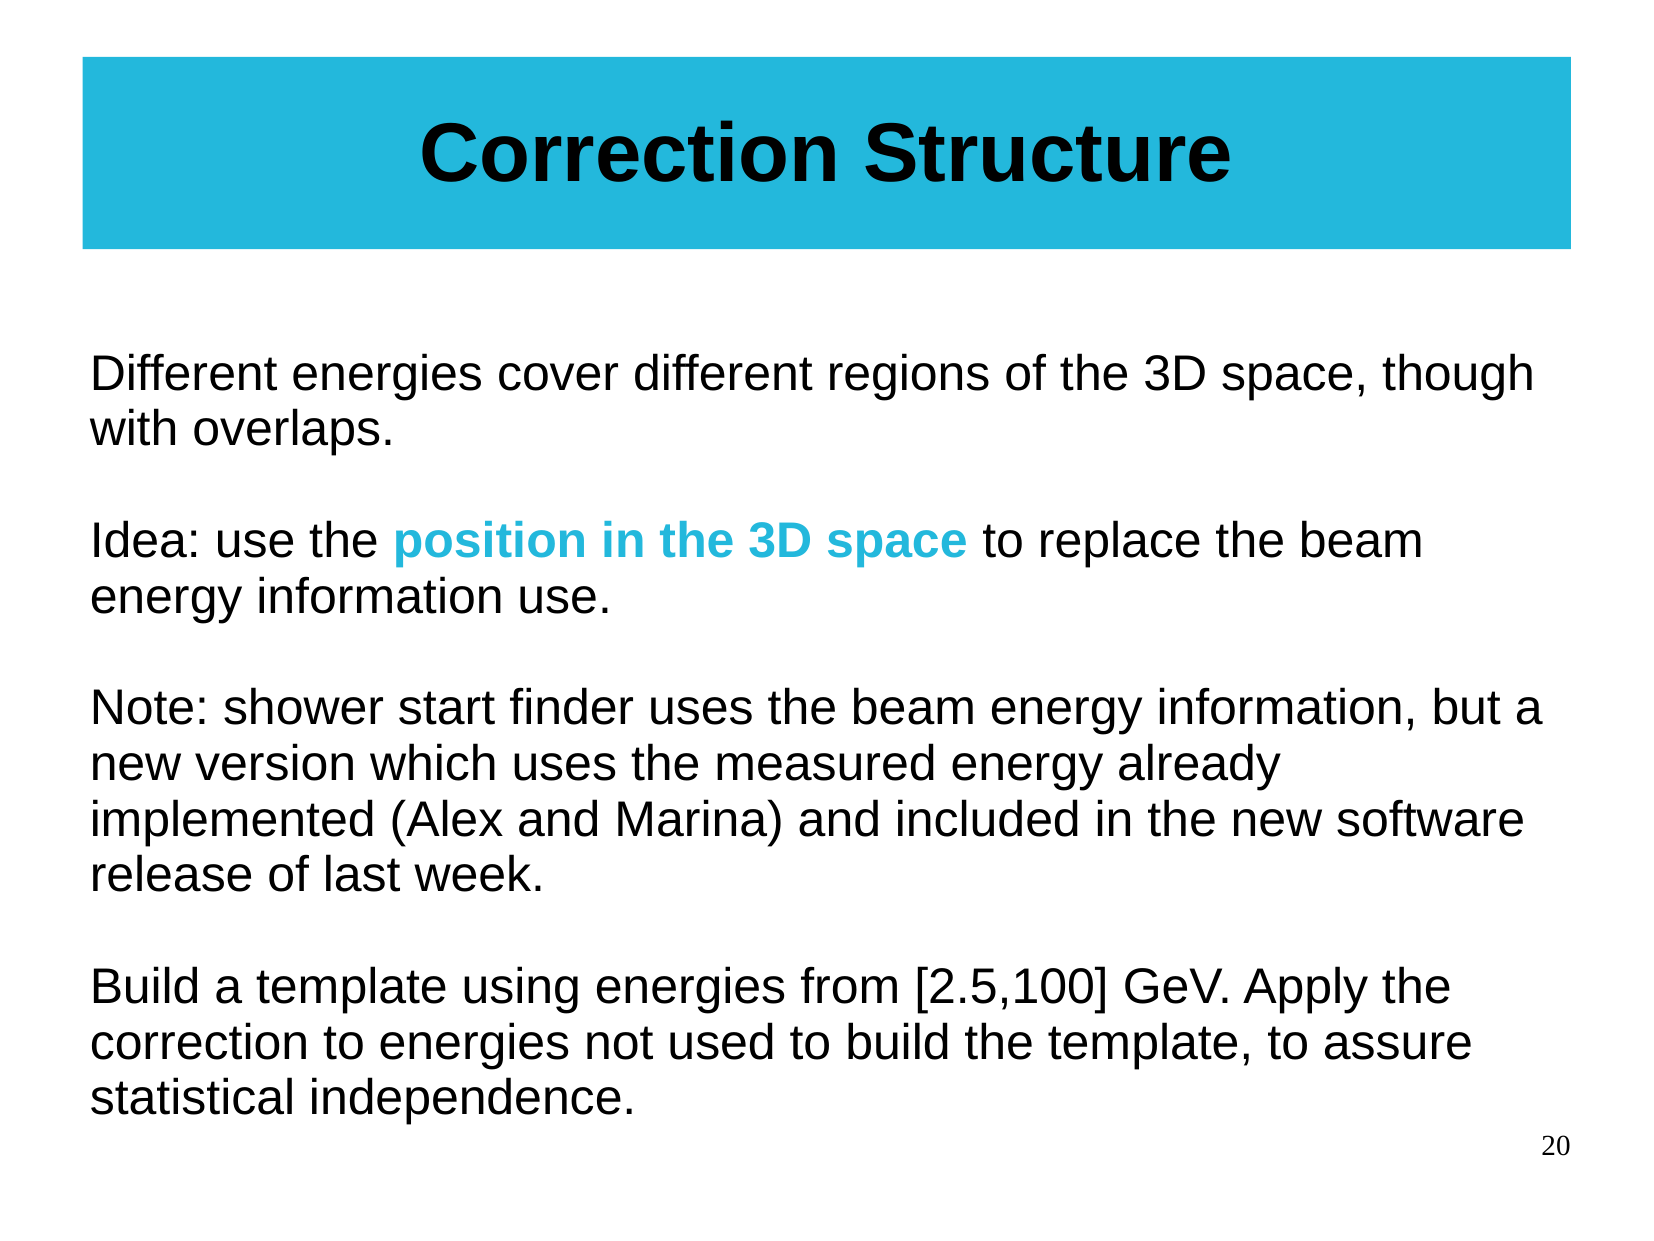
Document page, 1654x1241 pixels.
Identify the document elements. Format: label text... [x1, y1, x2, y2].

title Correction Structure [82, 56, 1571, 250]
text_box Different energies cover different regions of the 3D space, though with overlaps. Idea: use the position in the 3D space to replace the beam energy information use. Note: shower start finder uses the beam energy information, but a new version which uses the measured energy already implemented (Alex and Marina) and included in the new software release of last week. Build a template using energies from [2.5,100] GeV. Apply the correction to energies not used to build the template, to assure statistical independence. [75, 337, 1576, 1133]
